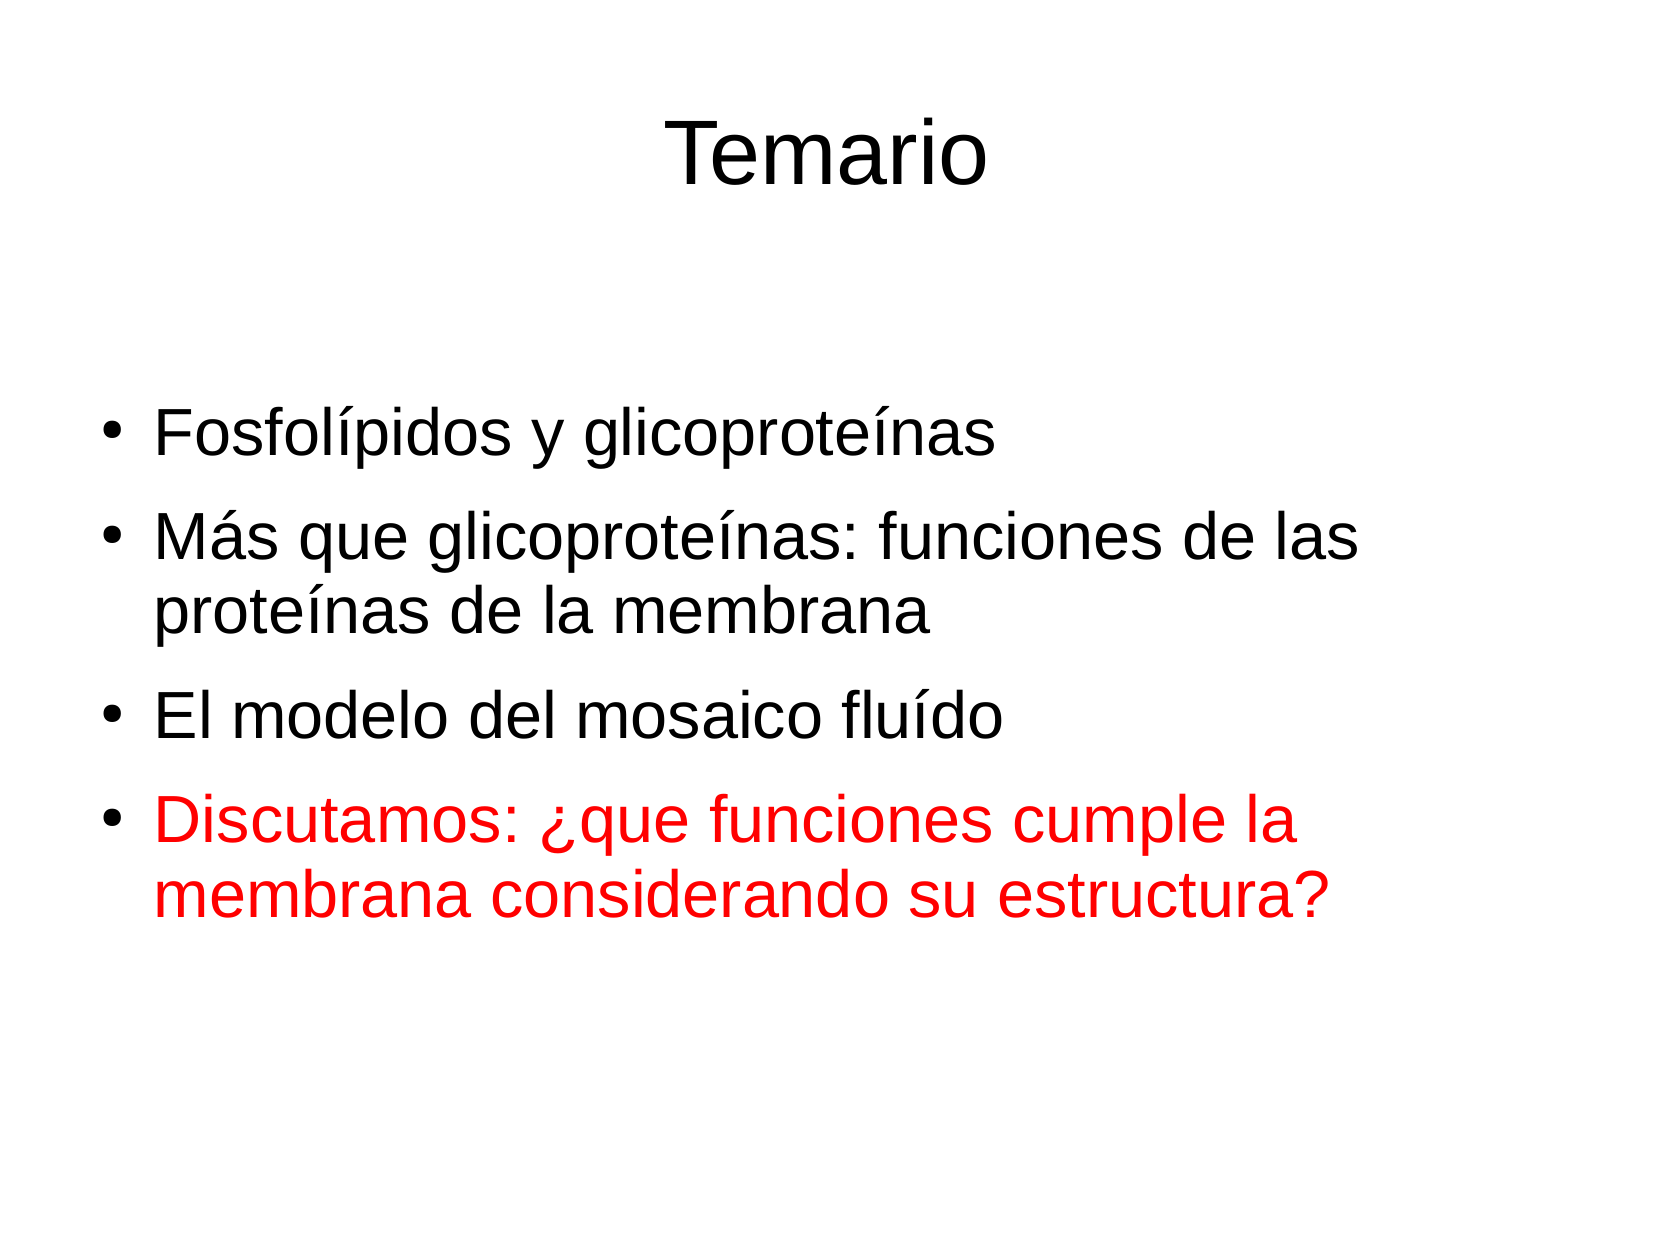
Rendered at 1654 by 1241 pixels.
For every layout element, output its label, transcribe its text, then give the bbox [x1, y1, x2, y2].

list Fosfolípidos y glicoproteínas Más que glicoproteínas: funciones de las proteínas de la membrana El modelo del mosaico fluído Discutamos: ¿que funciones cumple la membrana considerando su estructura? [82, 290, 1571, 1109]
title Temario [82, 49, 1571, 257]
